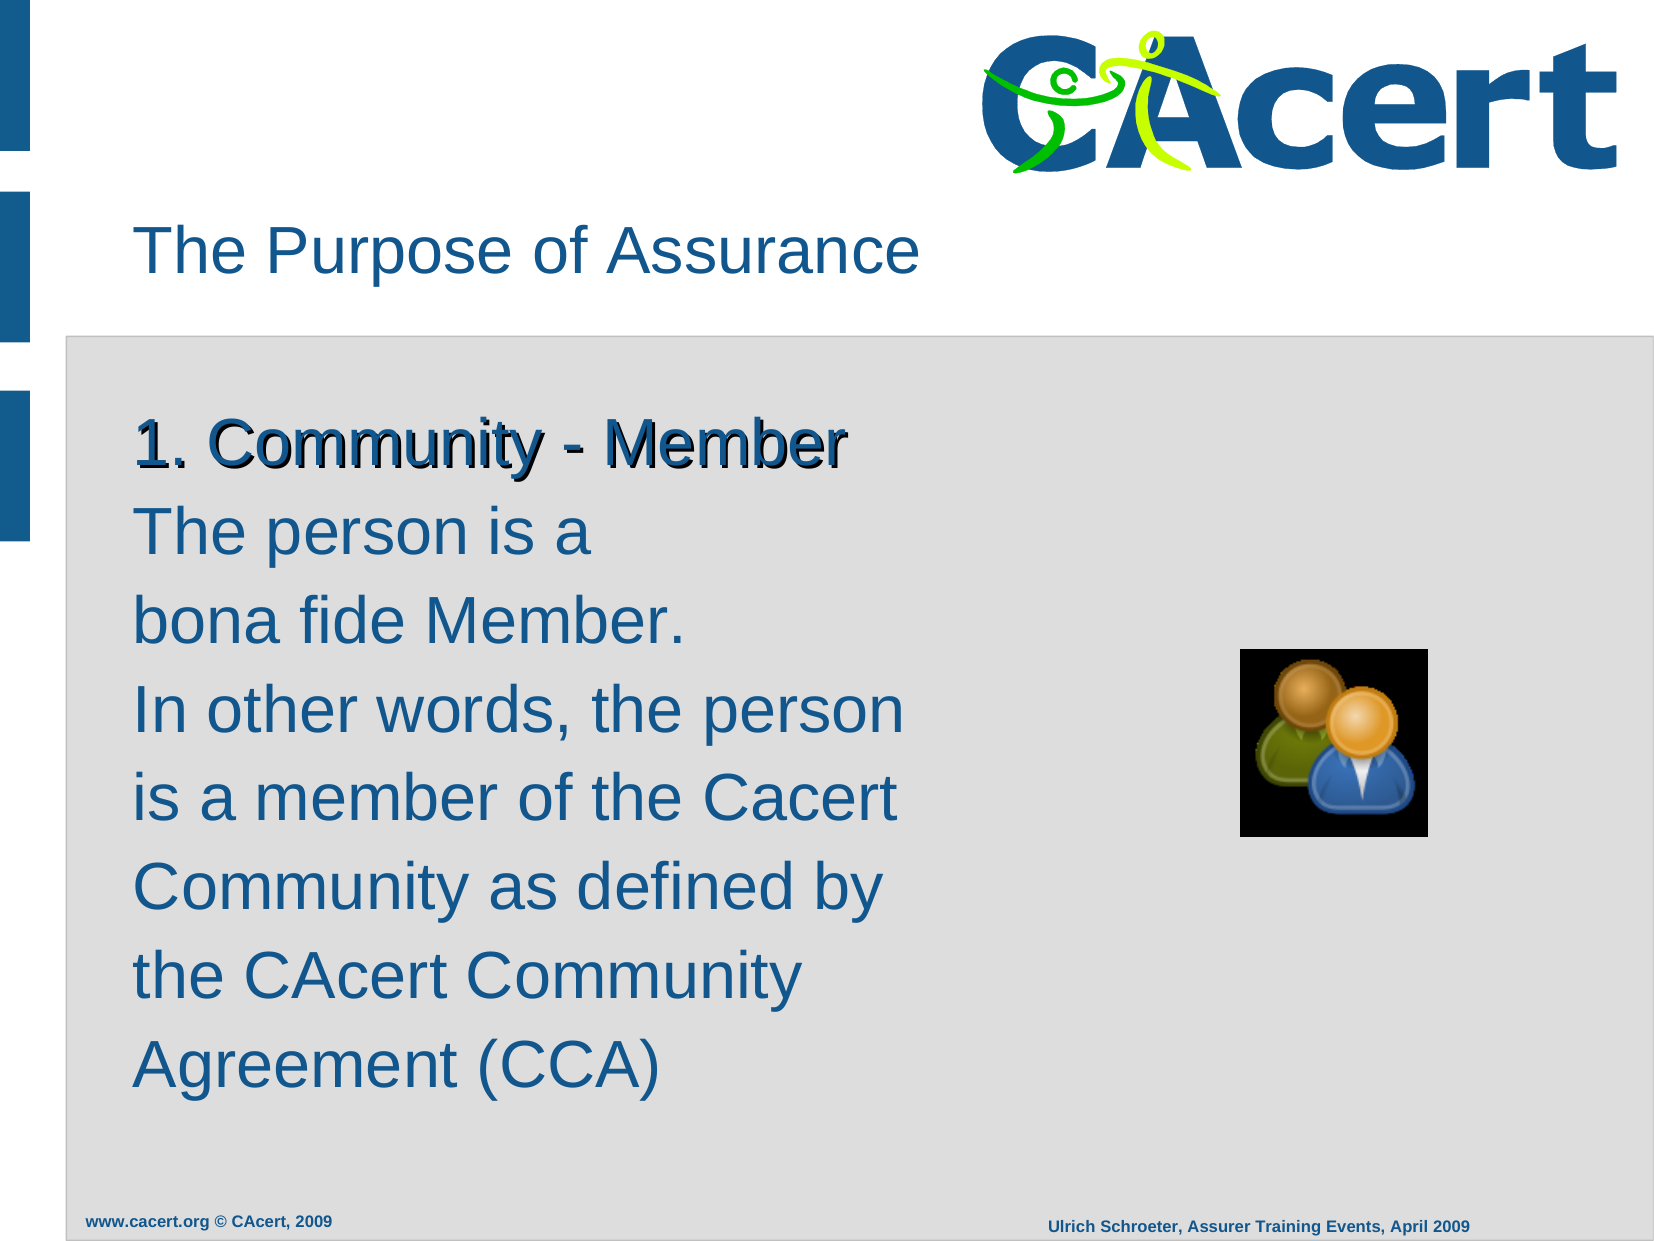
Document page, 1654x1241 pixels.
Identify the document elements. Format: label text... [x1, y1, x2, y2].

picture [1240, 649, 1428, 838]
text_box The Purpose of Assurance [118, 191, 938, 296]
text_box 1. Community - Member The person is a bona fide Member. In other words, the person is a member of the Cacert Community as defined by the CAcert Community Agreement (CCA) [118, 383, 945, 1109]
